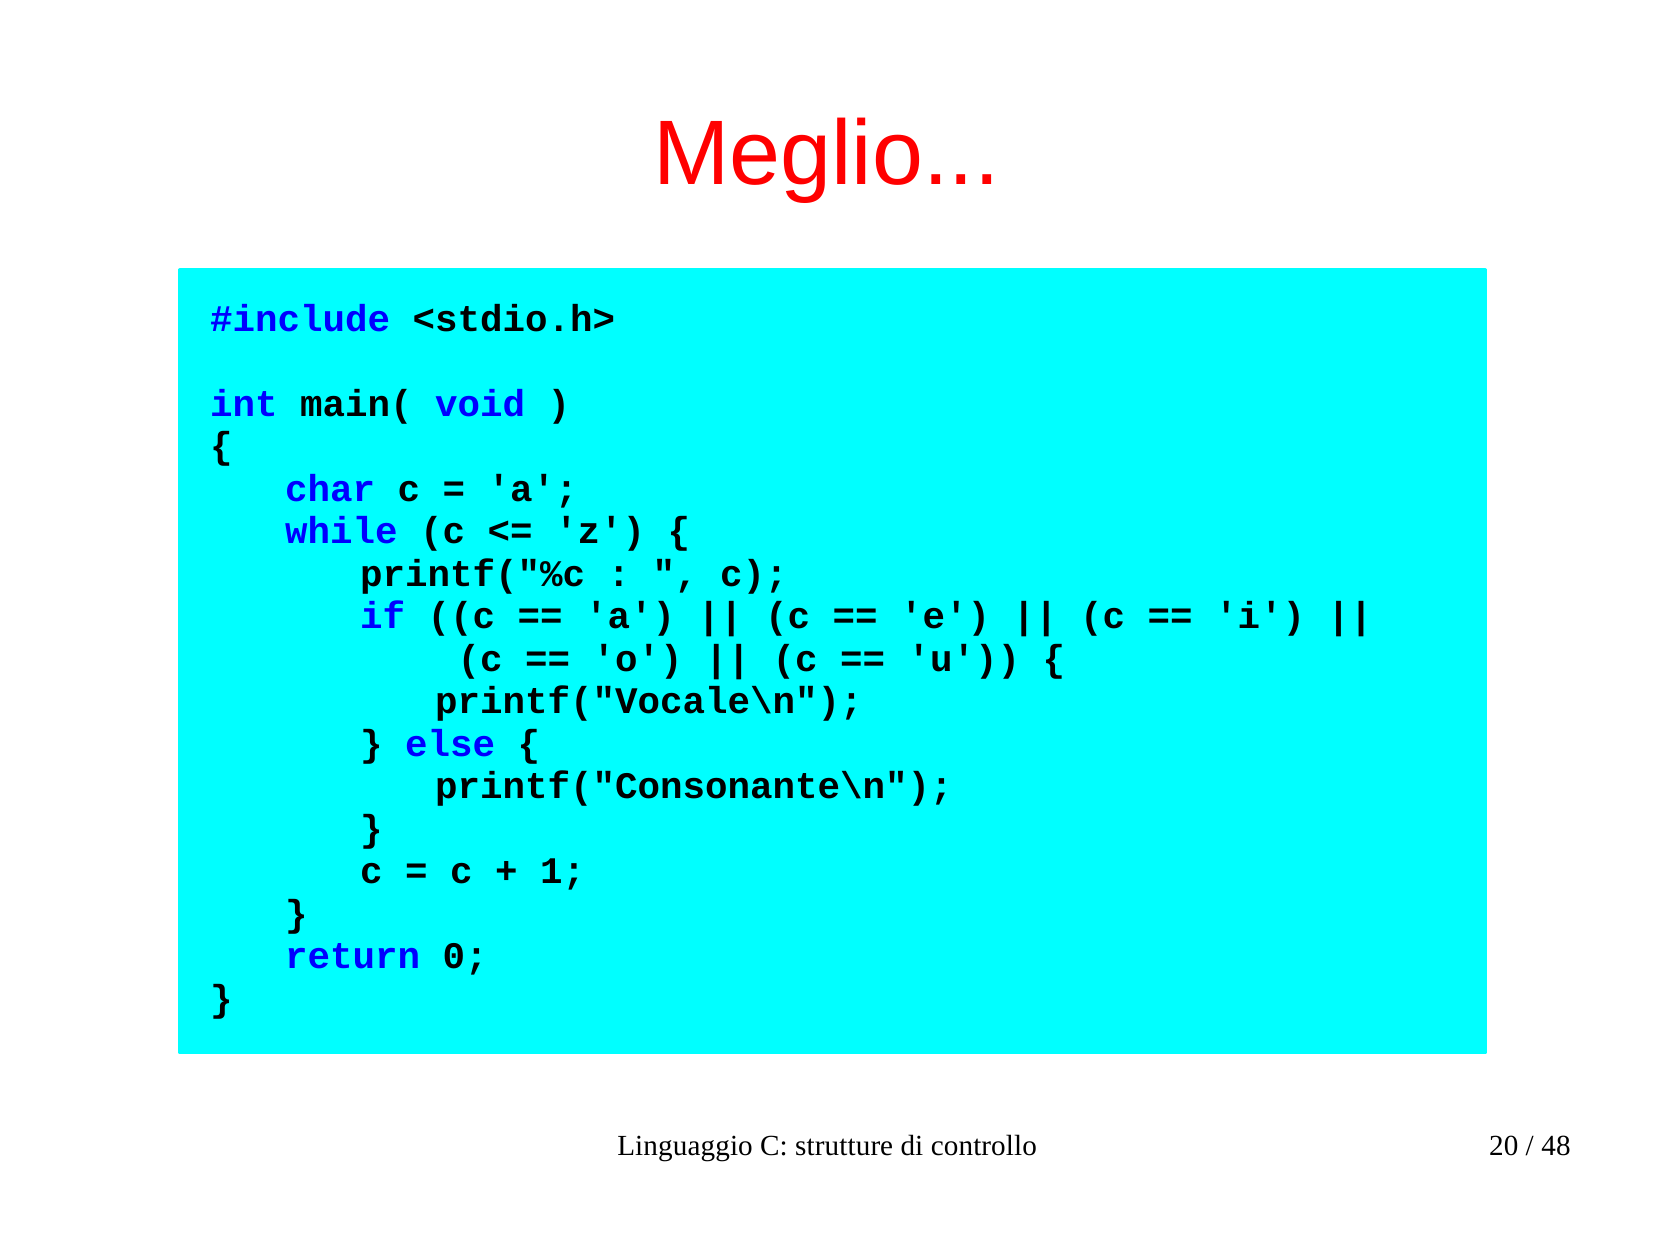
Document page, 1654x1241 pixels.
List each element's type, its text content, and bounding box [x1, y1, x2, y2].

text_box #include <stdio.h> int main( void ) { char c = 'a'; while (c <= 'z') { printf("%c : ", c); if ((c == 'a') || (c == 'e') || (c == 'i') || (c == 'o') || (c == 'u')) { printf("Vocale\n"); } else { printf("Consonante\n"); } c = c + 1; } return 0; } [180, 269, 1486, 1053]
title Meglio... [82, 49, 1571, 257]
